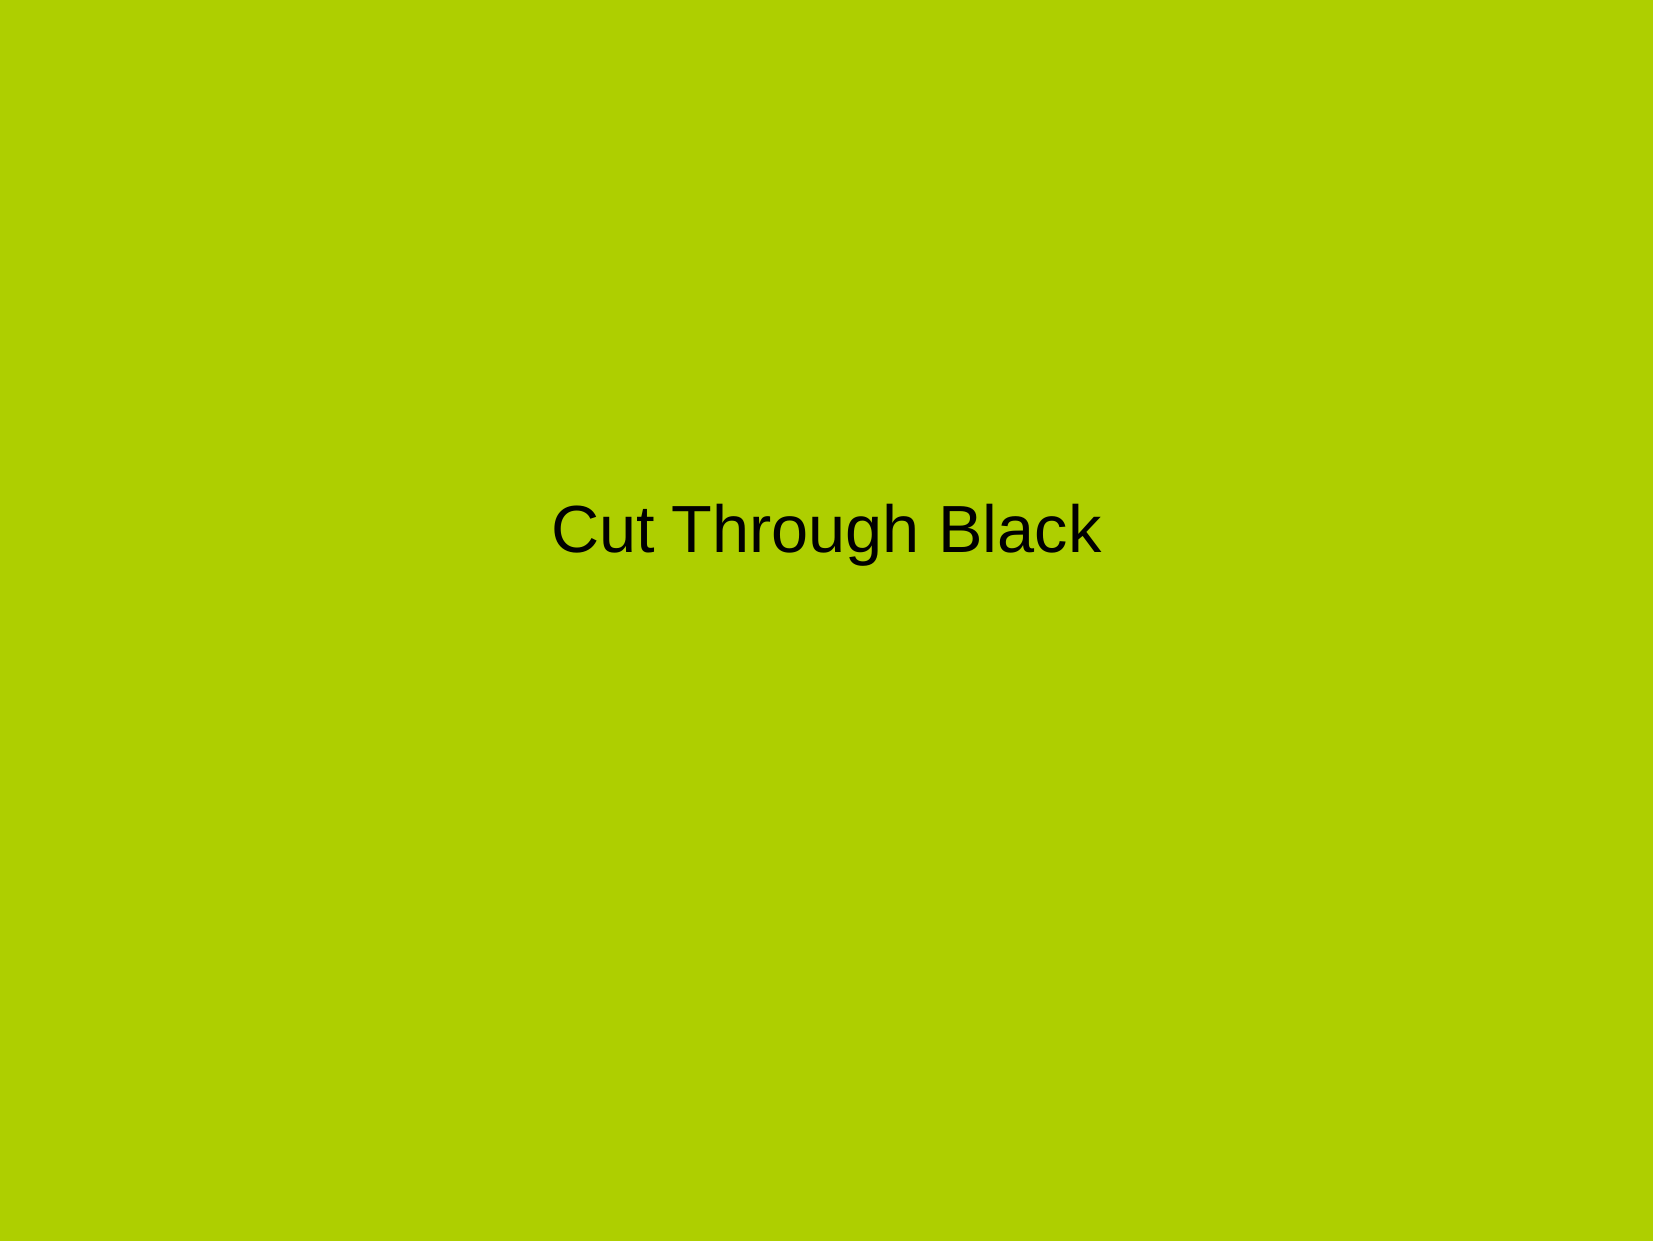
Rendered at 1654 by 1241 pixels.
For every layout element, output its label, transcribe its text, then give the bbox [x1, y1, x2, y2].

subtitle Cut Through Black [82, 49, 1571, 1010]
